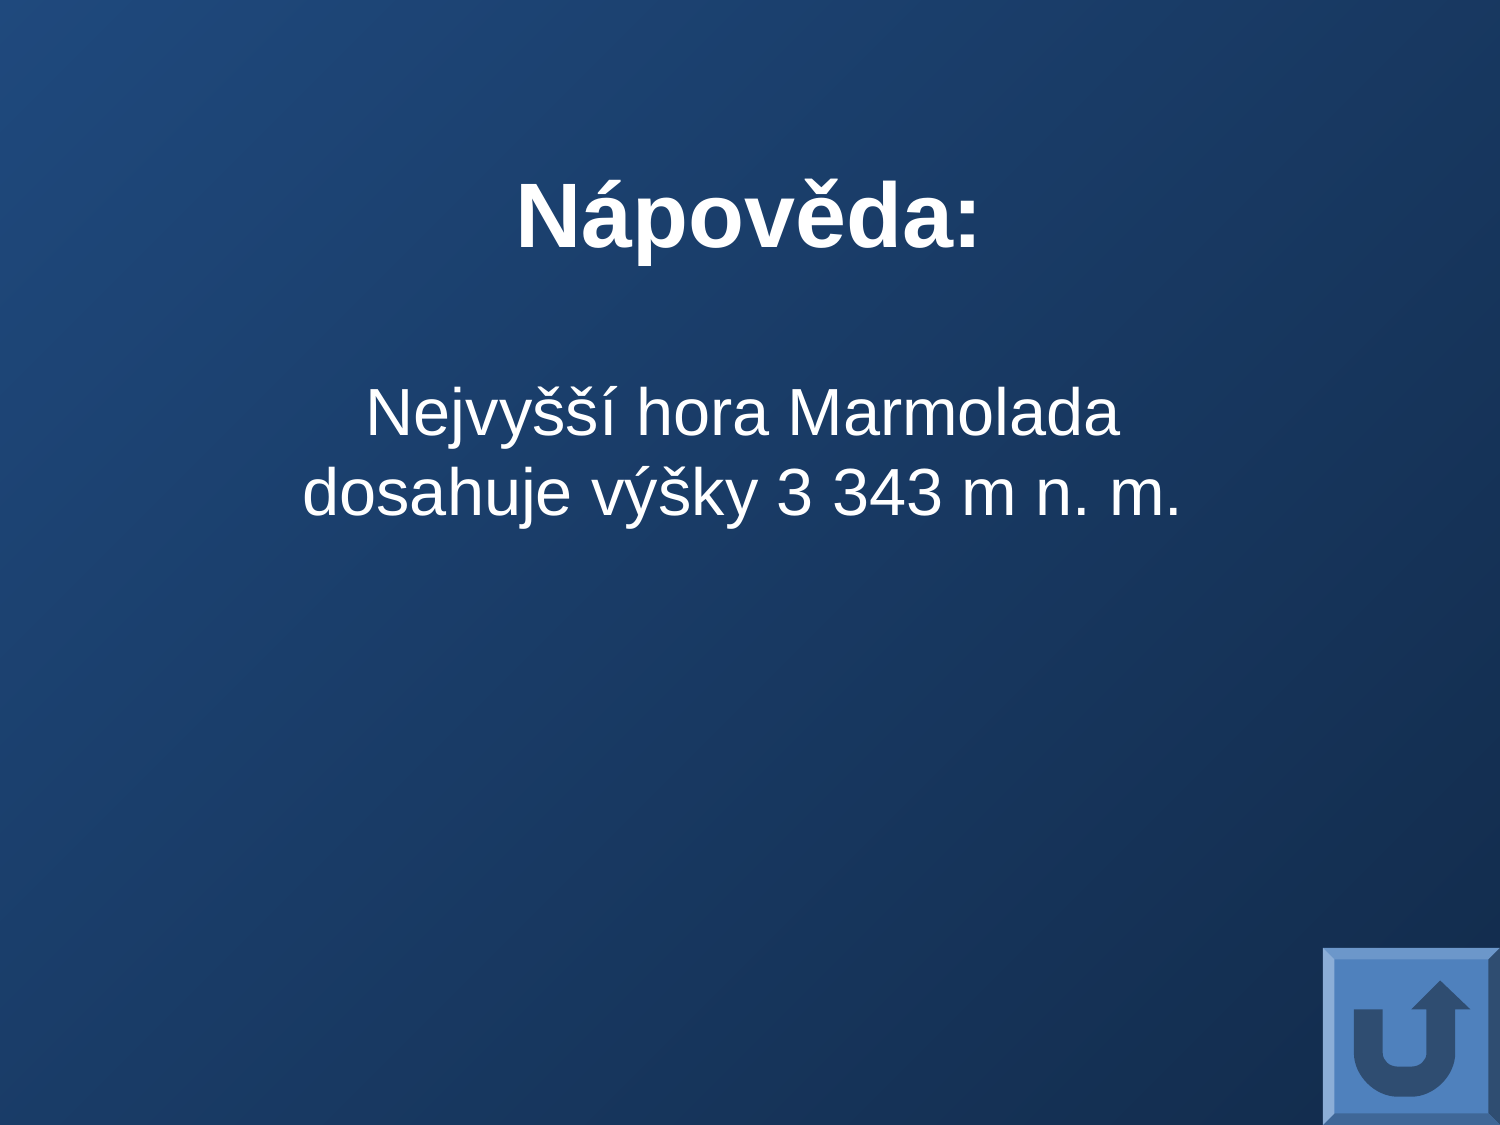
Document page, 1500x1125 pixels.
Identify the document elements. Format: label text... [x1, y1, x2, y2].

text_box [1324, 947, 1500, 1125]
title Nápověda: [112, 90, 1388, 332]
text_box Nejvyšší hora Marmolada dosahuje výšky 3 343 m n. m. [218, 361, 1269, 650]
